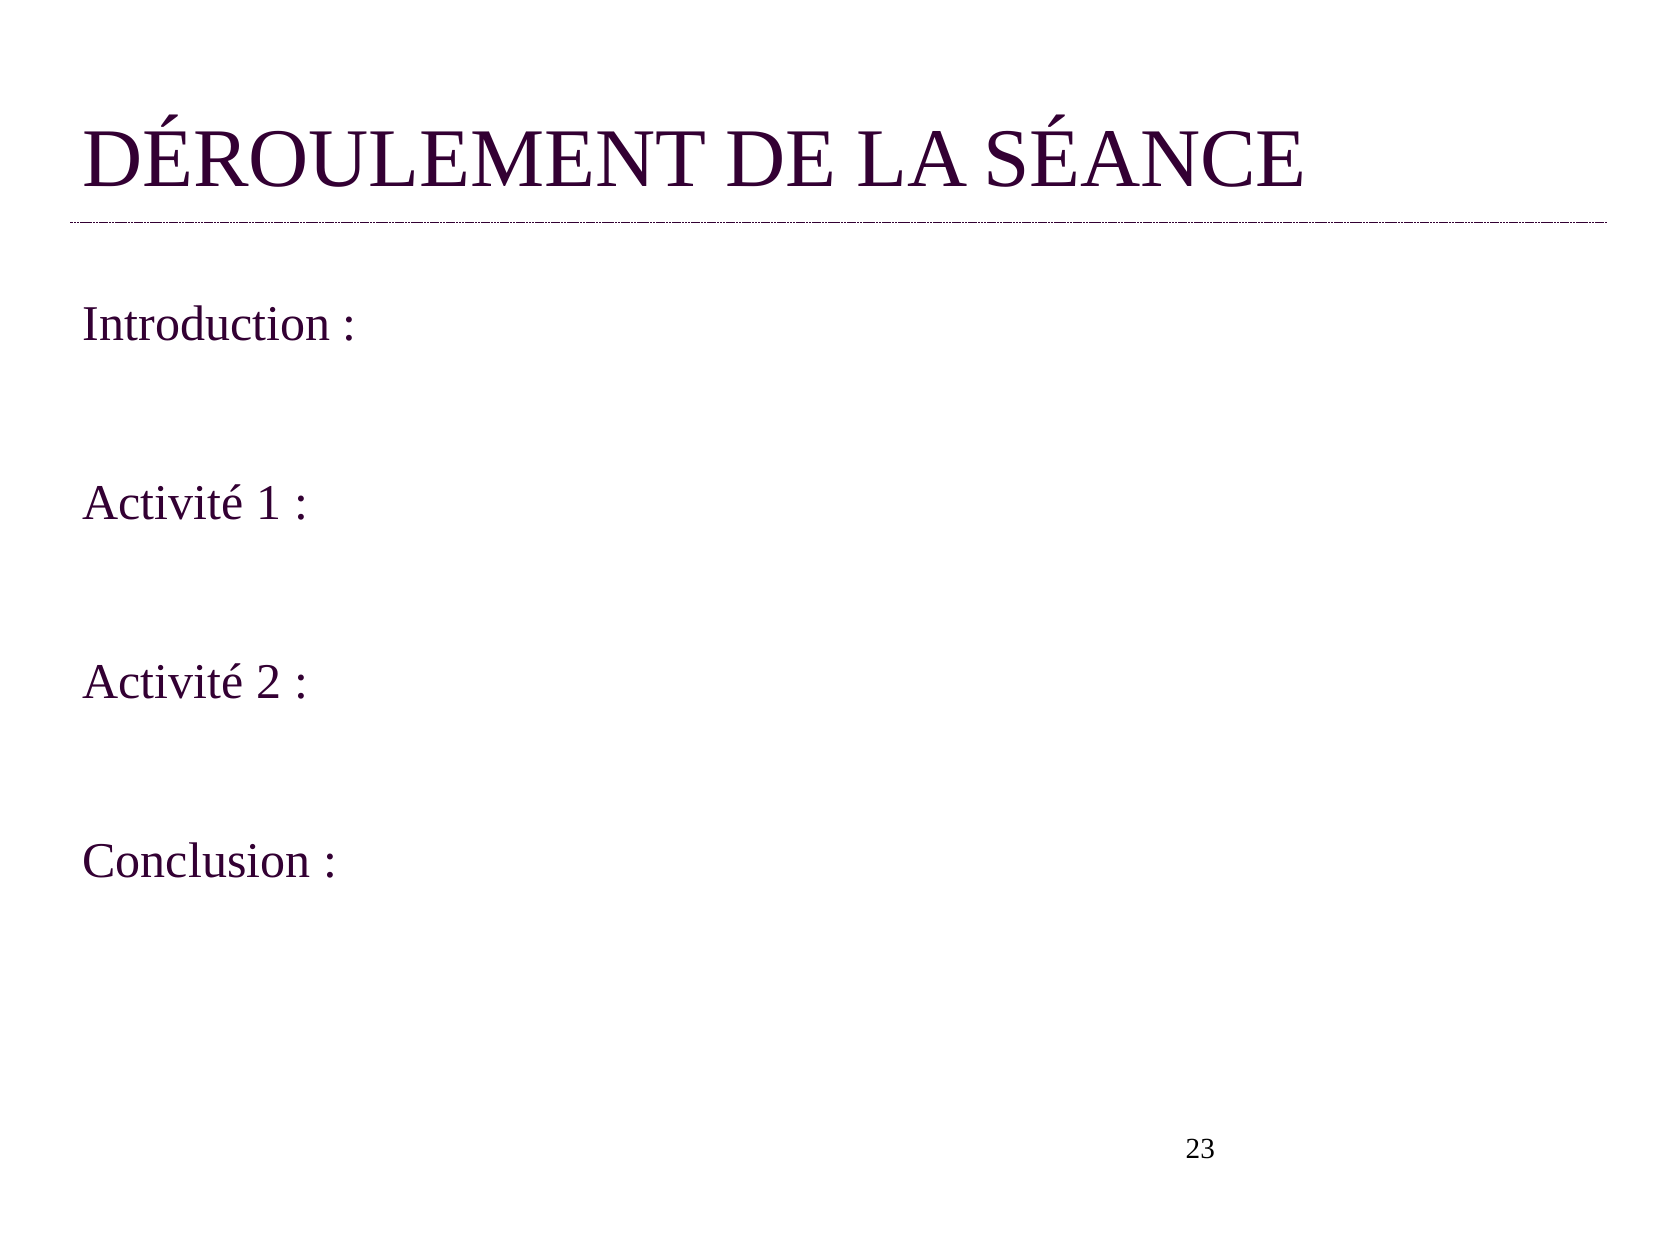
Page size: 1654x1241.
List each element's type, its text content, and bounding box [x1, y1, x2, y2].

title DÉROULEMENT DE LA SÉANCE [82, 49, 1571, 257]
list Introduction : Activité 1 : Activité 2 : Conclusion : [82, 290, 1571, 1109]
text_box [1185, 1129, 1571, 1216]
